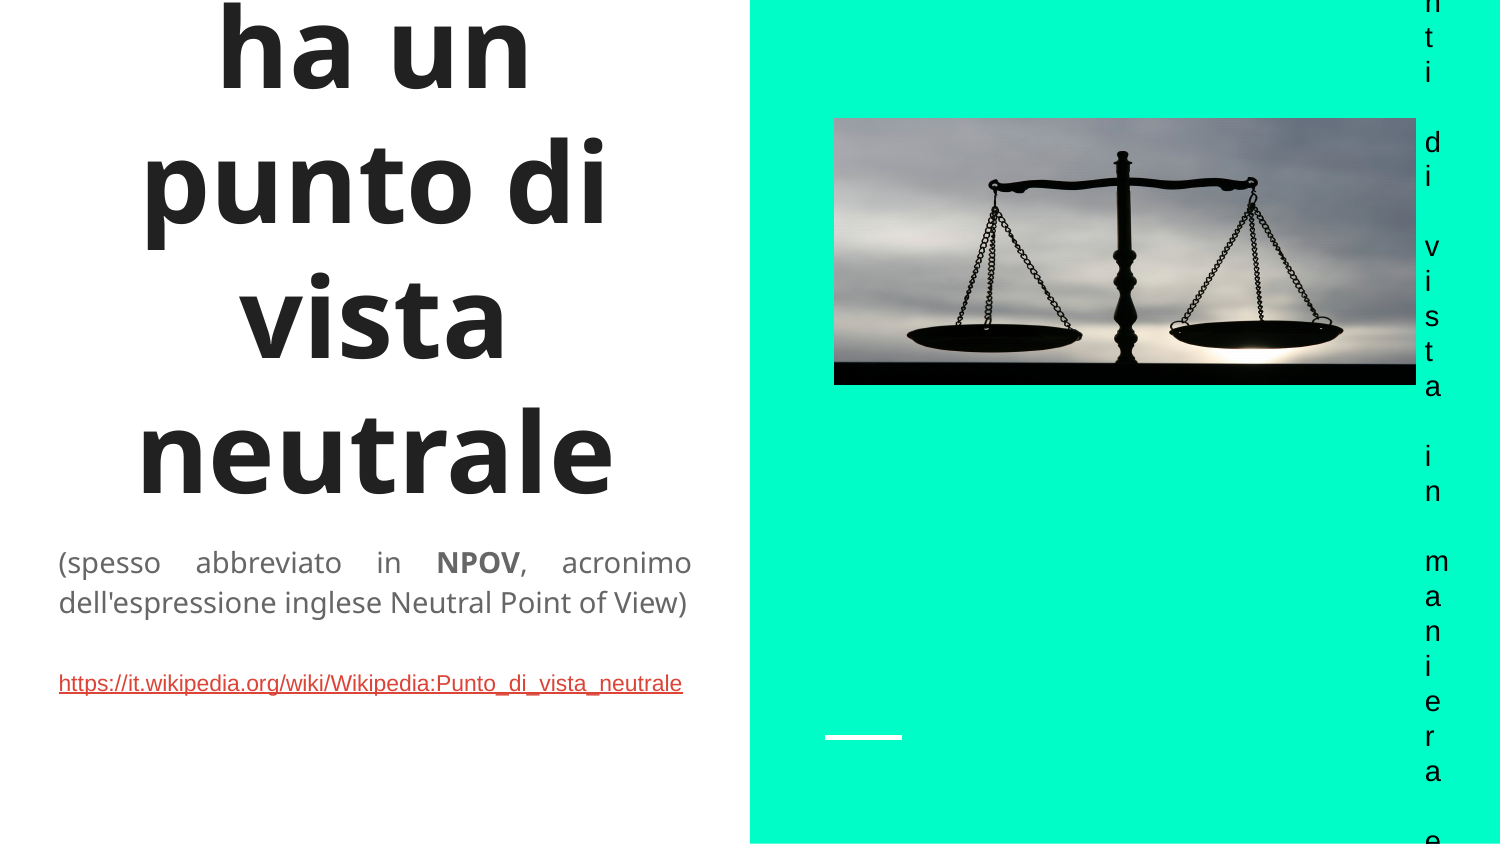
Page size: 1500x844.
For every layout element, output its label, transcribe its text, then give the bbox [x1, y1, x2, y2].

title Wikipedia ha un punto di vista neutrale [43, 118, 708, 523]
subtitle (spesso abbreviato in NPOV, acronimo dell'espressione inglese Neutral Point of View) https://it.wikipedia.org/wiki/Wikipedia:Punto_di_vista_neutrale [43, 523, 708, 745]
picture [834, 118, 1416, 385]
list Ogni argomento deve essere presentato da tutti i punti di vista in maniera equa, proporzionata alla loro rilevanza e senza pregiudizi. [810, 77, 1440, 725]
